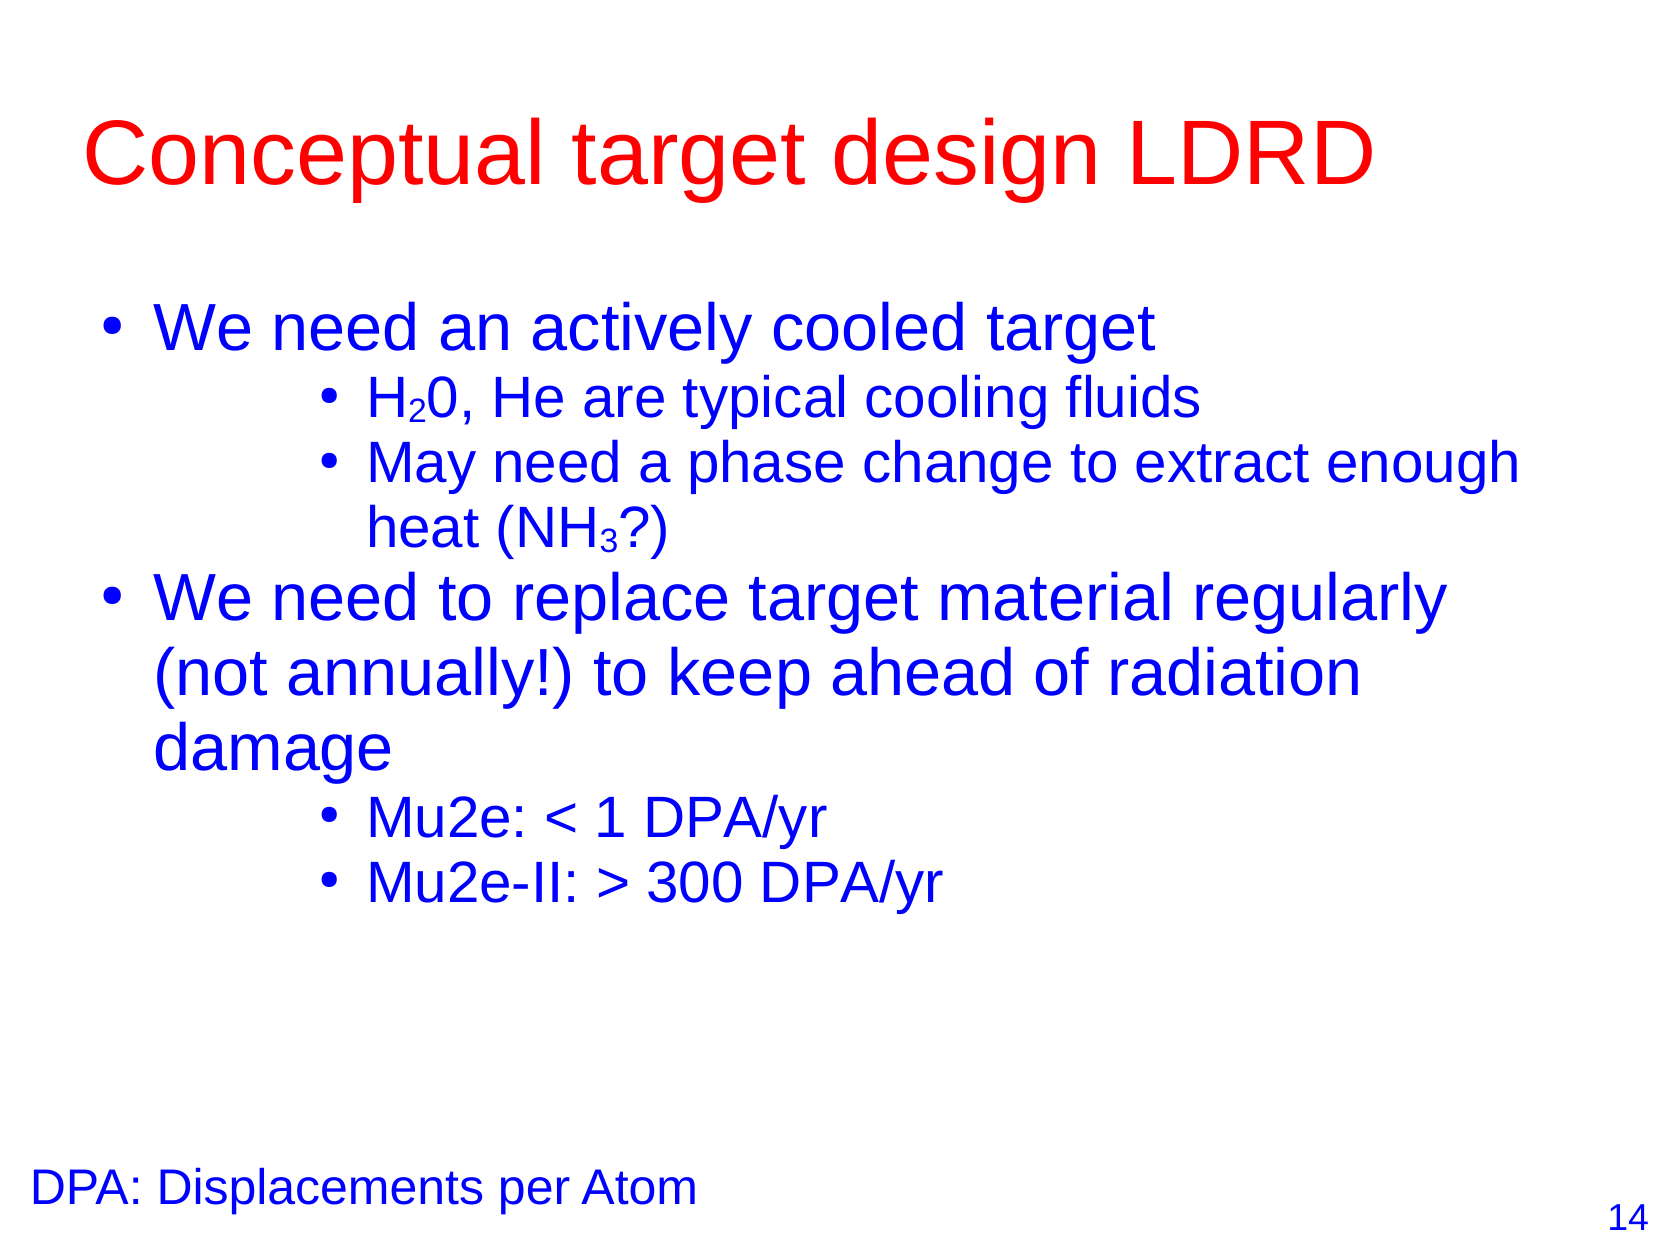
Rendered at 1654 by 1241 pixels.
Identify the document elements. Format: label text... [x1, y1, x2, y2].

text_box DPA: Displacements per Atom [15, 1151, 721, 1223]
title Conceptual target design LDRD [82, 49, 1571, 257]
list We need an actively cooled target H20, He are typical cooling fluids May need a phase change to extract enough heat (NH3?) We need to replace target material regularly (not annually!) to keep ahead of radiation damage Mu2e: < 1 DPA/yr Mu2e-II: > 300 DPA/yr [82, 290, 1571, 1109]
